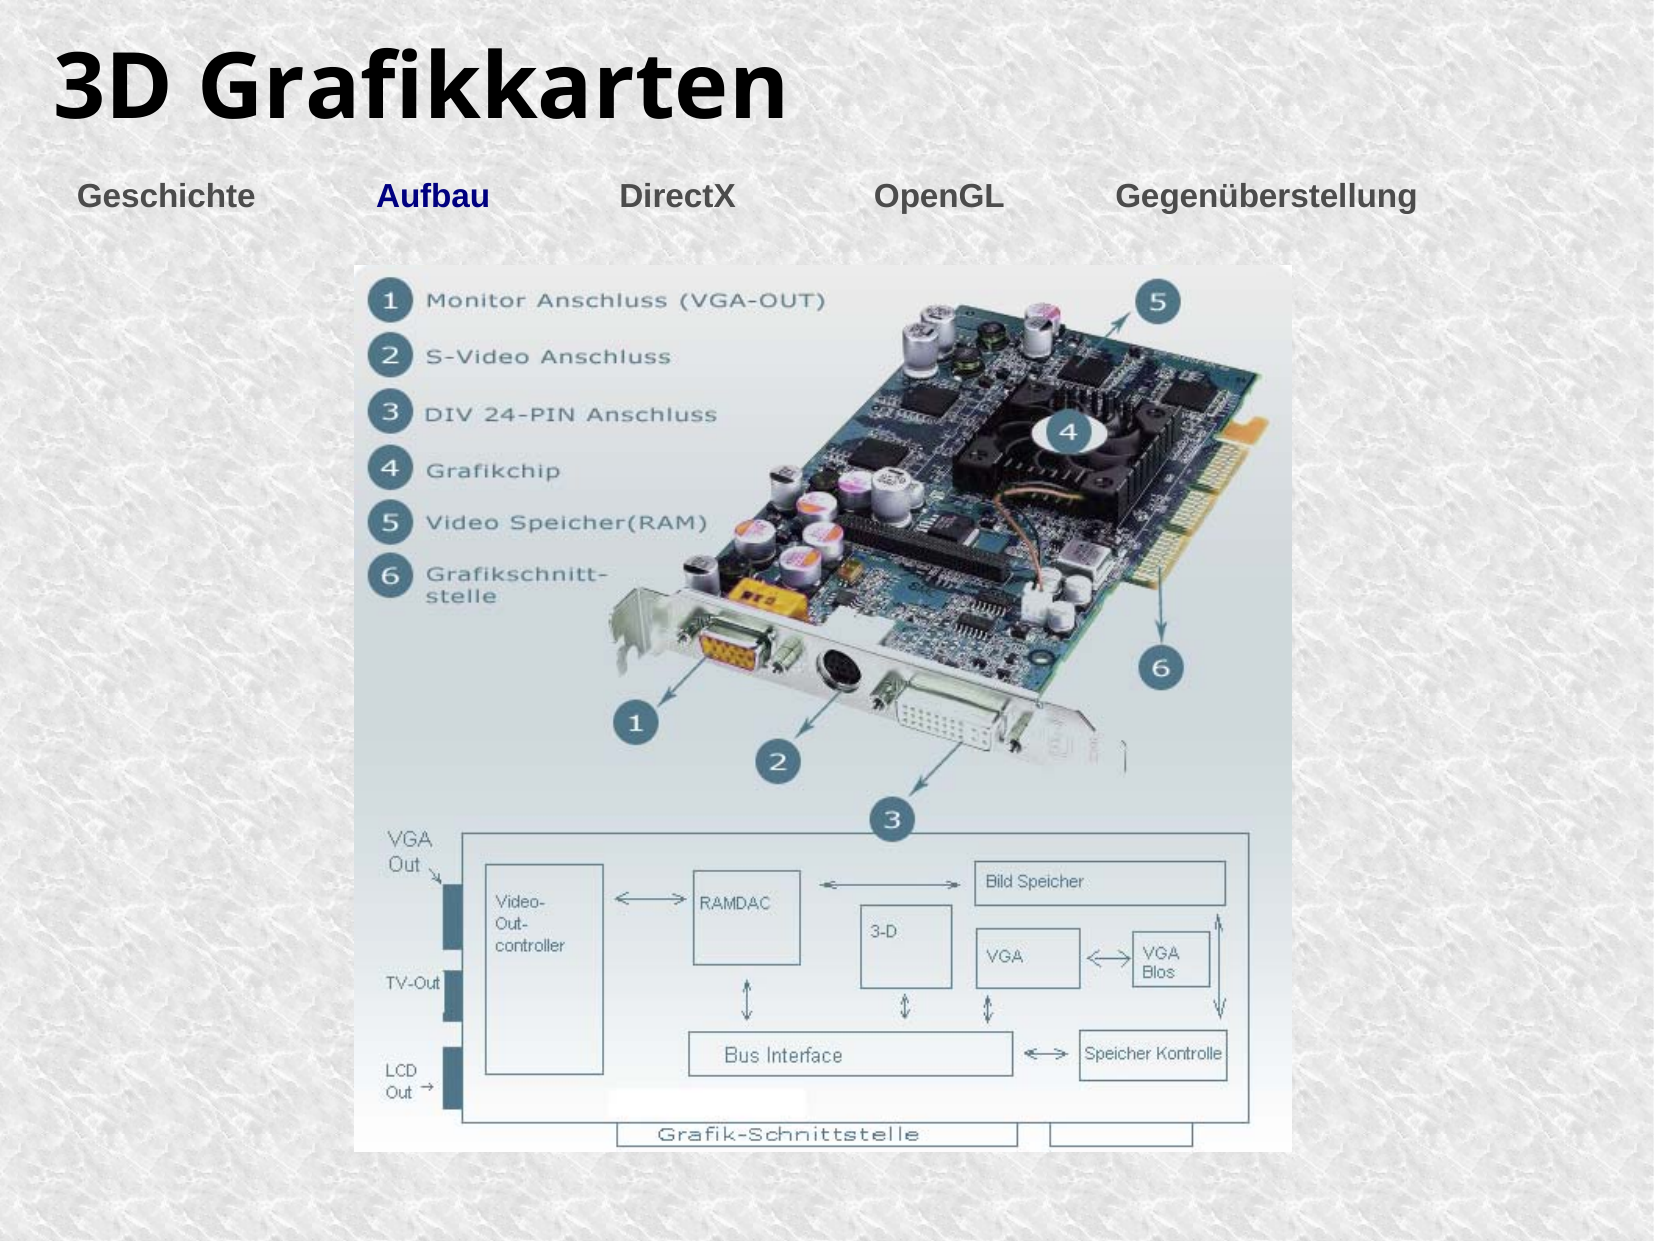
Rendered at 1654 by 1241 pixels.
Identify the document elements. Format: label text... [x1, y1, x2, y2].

title 3D Grafikkarten [53, 0, 1506, 187]
list Geschichte Aufbau DirectX OpenGL Gegenüberstellung [59, 177, 1536, 266]
picture [0, 0, 1654, 1241]
